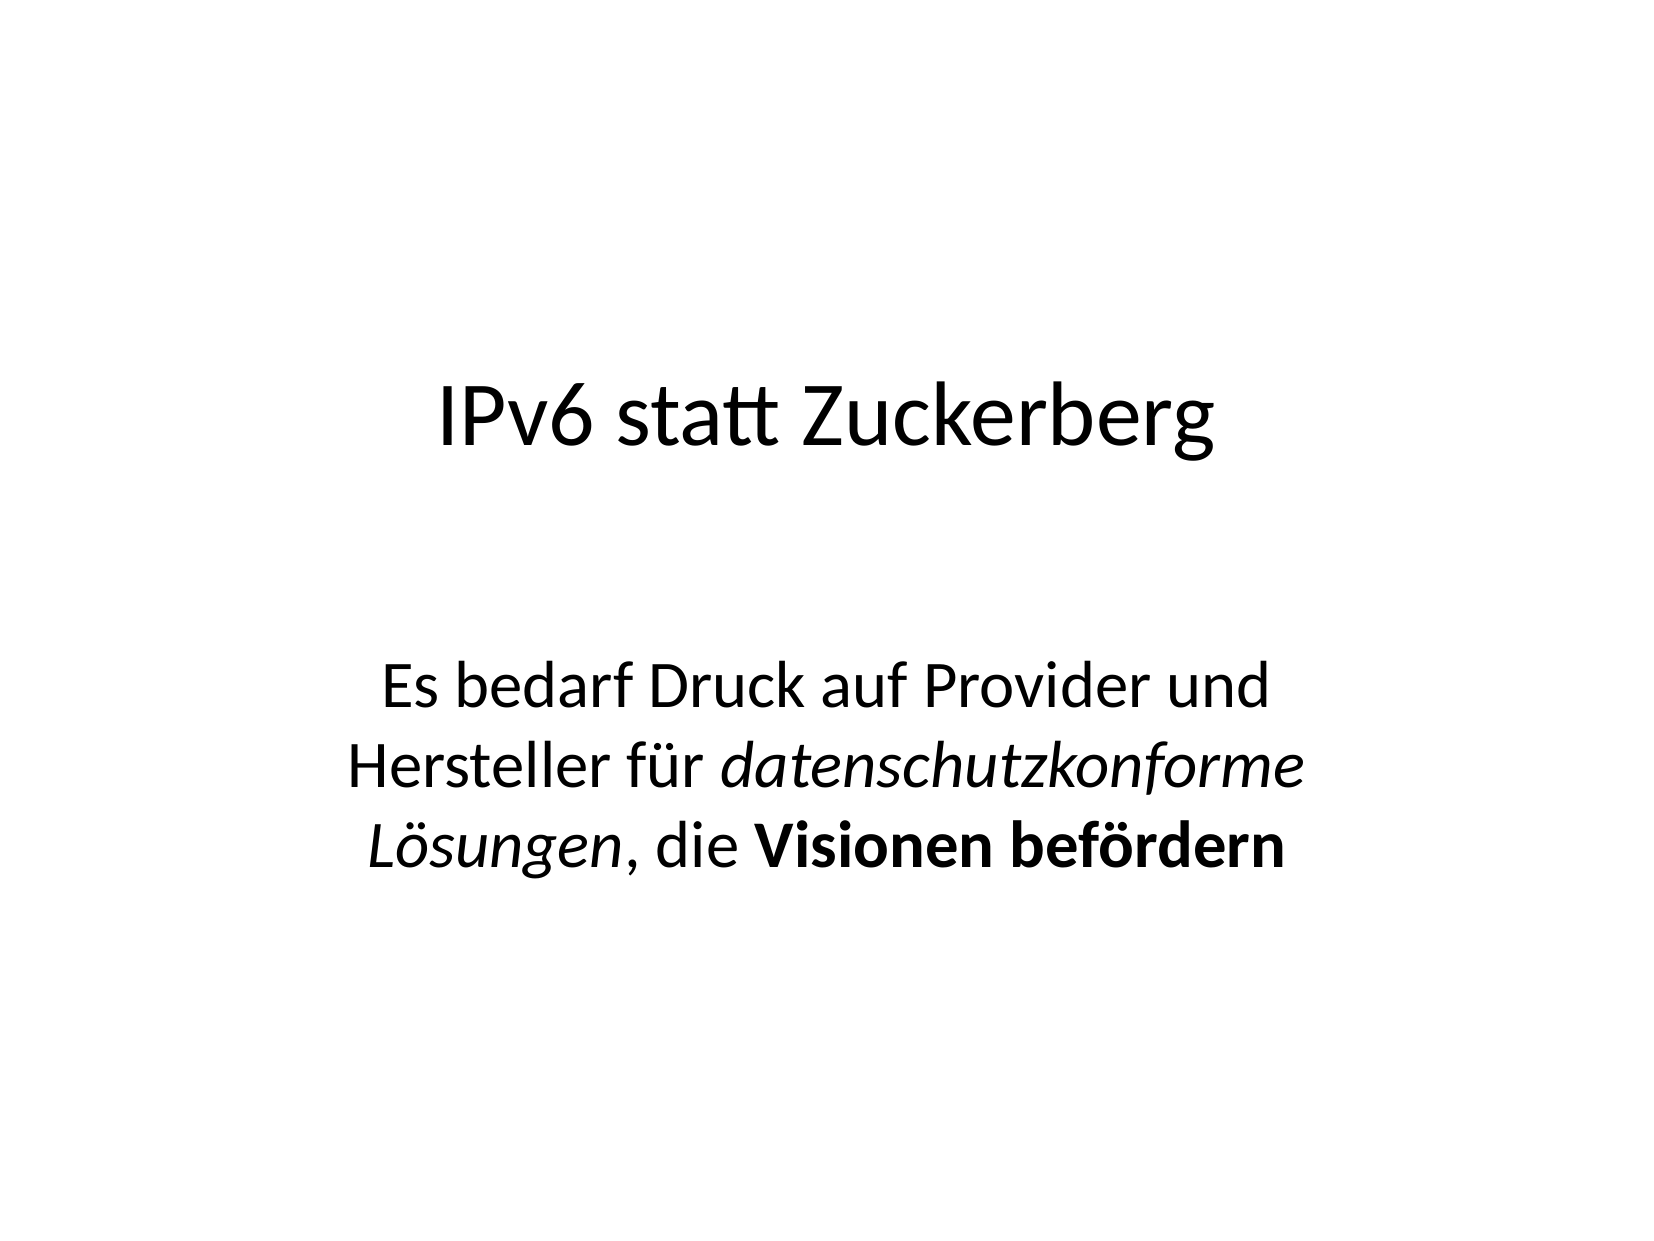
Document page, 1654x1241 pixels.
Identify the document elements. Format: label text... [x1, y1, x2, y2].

subtitle Es bedarf Druck auf Provider und Hersteller für datenschutzkonforme Lösungen, die Visionen befördern [248, 633, 1406, 1020]
title IPv6 statt Zuckerberg [124, 276, 1530, 542]
